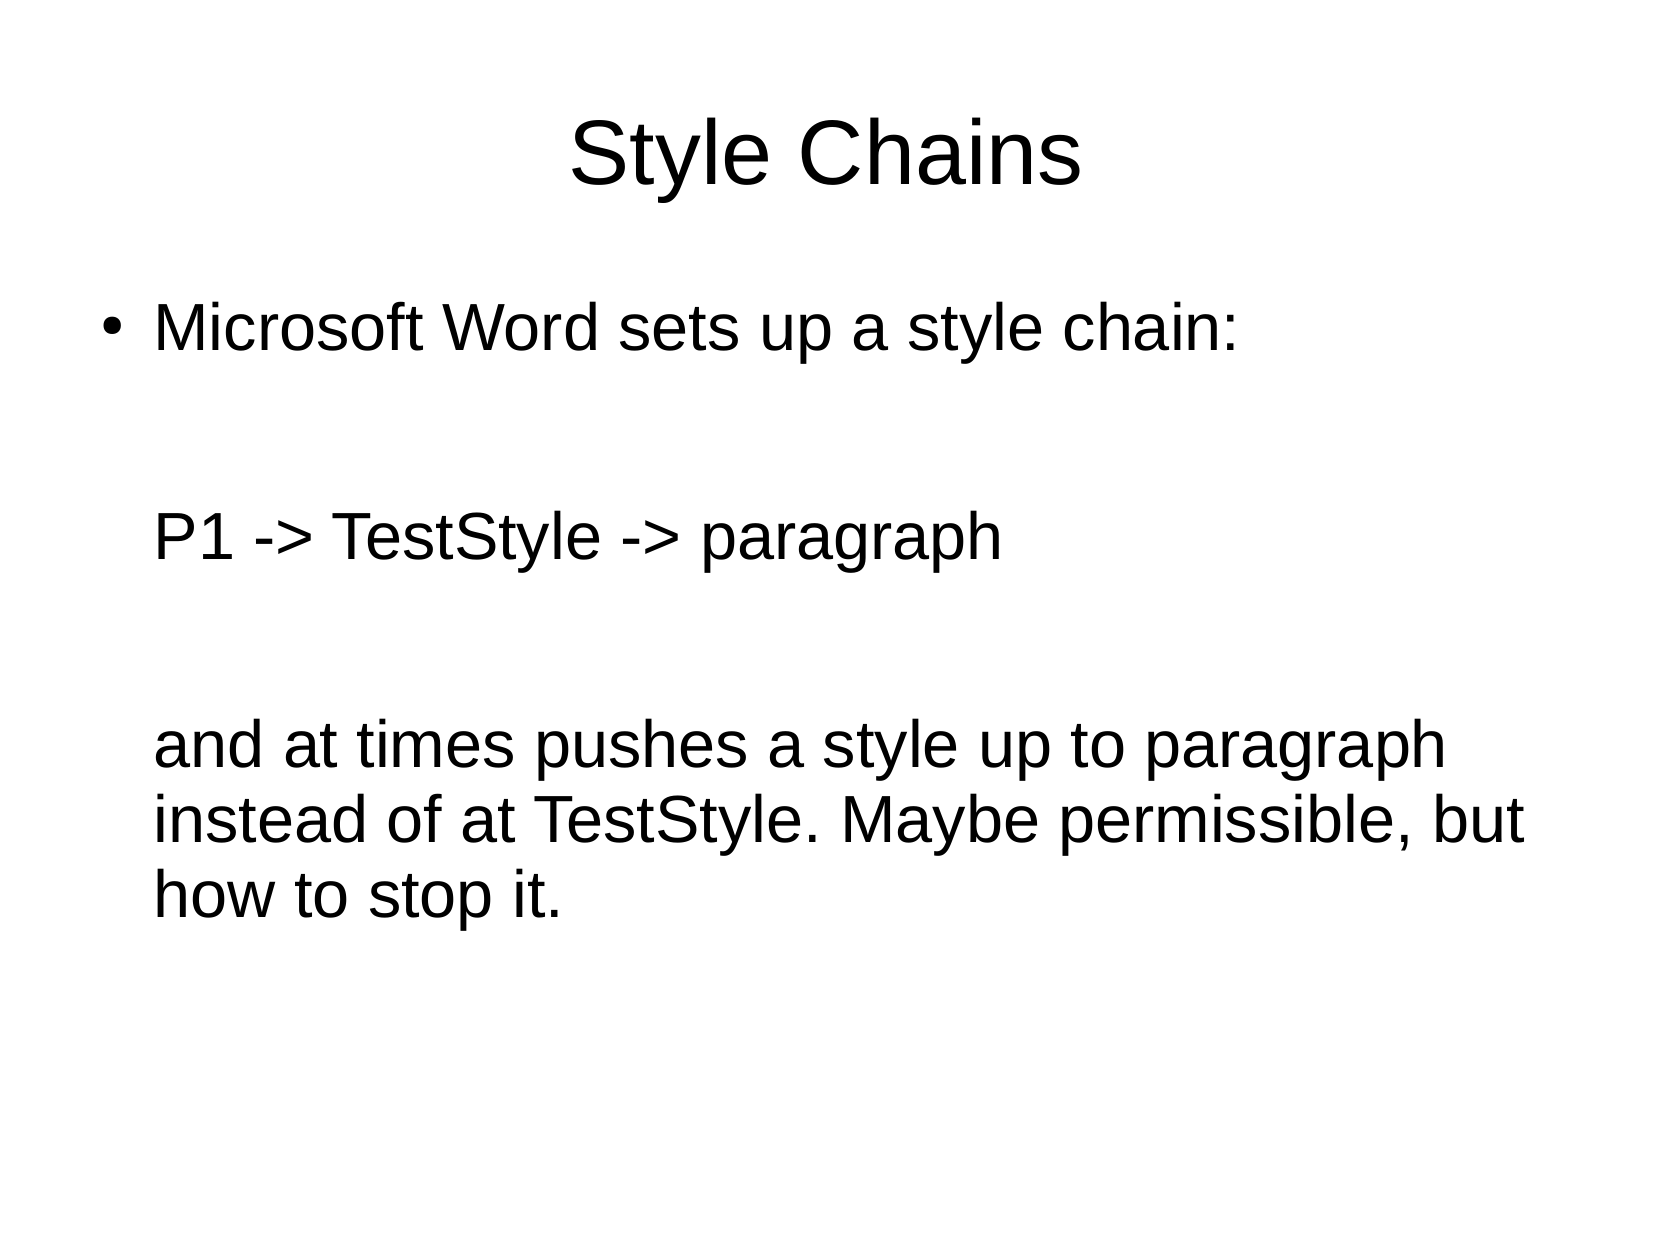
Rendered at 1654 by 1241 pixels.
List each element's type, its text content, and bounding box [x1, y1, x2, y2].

list Microsoft Word sets up a style chain: P1 -> TestStyle -> paragraph and at times pushes a style up to paragraph instead of at TestStyle. Maybe permissible, but how to stop it. [82, 290, 1571, 1010]
title Style Chains [82, 49, 1571, 257]
